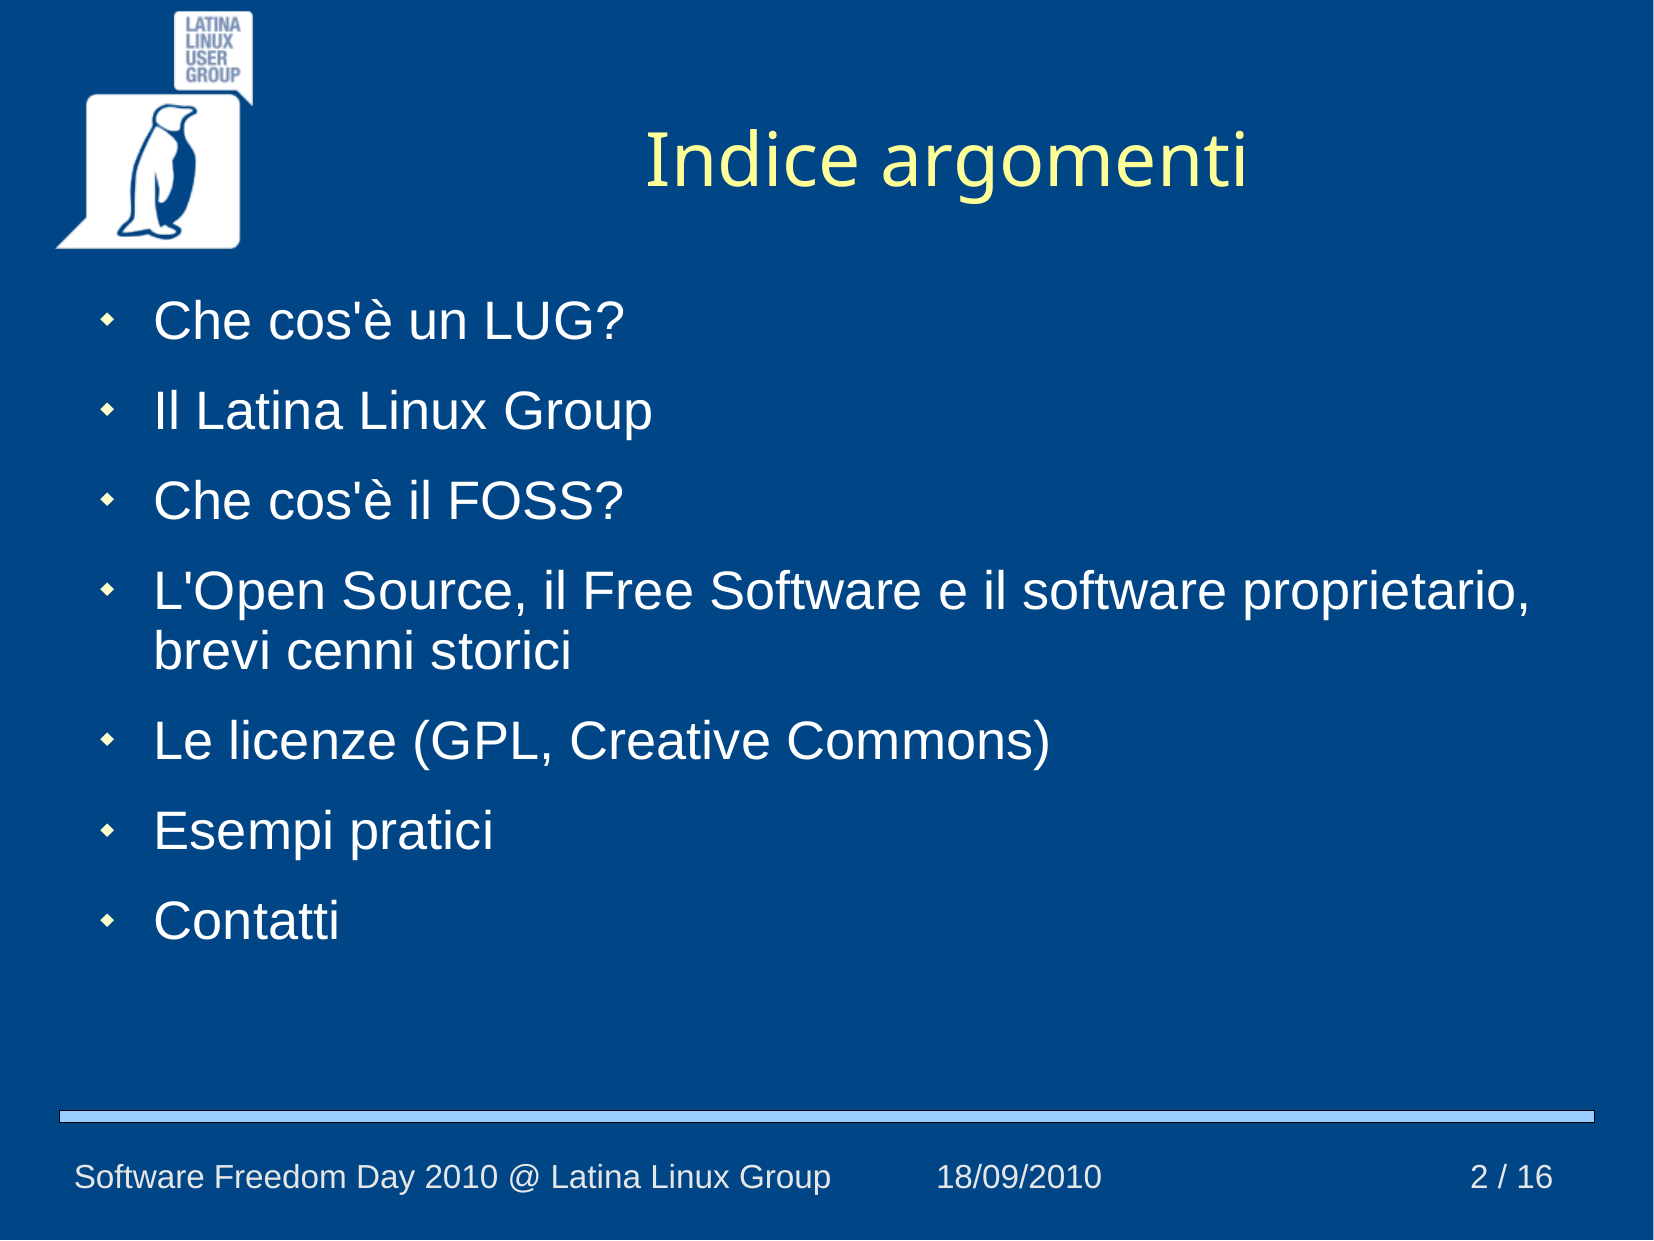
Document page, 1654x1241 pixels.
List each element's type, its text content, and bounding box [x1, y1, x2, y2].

title Indice argomenti [324, 56, 1571, 259]
list Che cos'è un LUG? Il Latina Linux Group Che cos'è il FOSS? L'Open Source, il Free Software e il software proprietario, brevi cenni storici Le licenze (GPL, Creative Commons) Esempi pratici Contatti [82, 290, 1571, 1109]
picture [43, 0, 266, 262]
